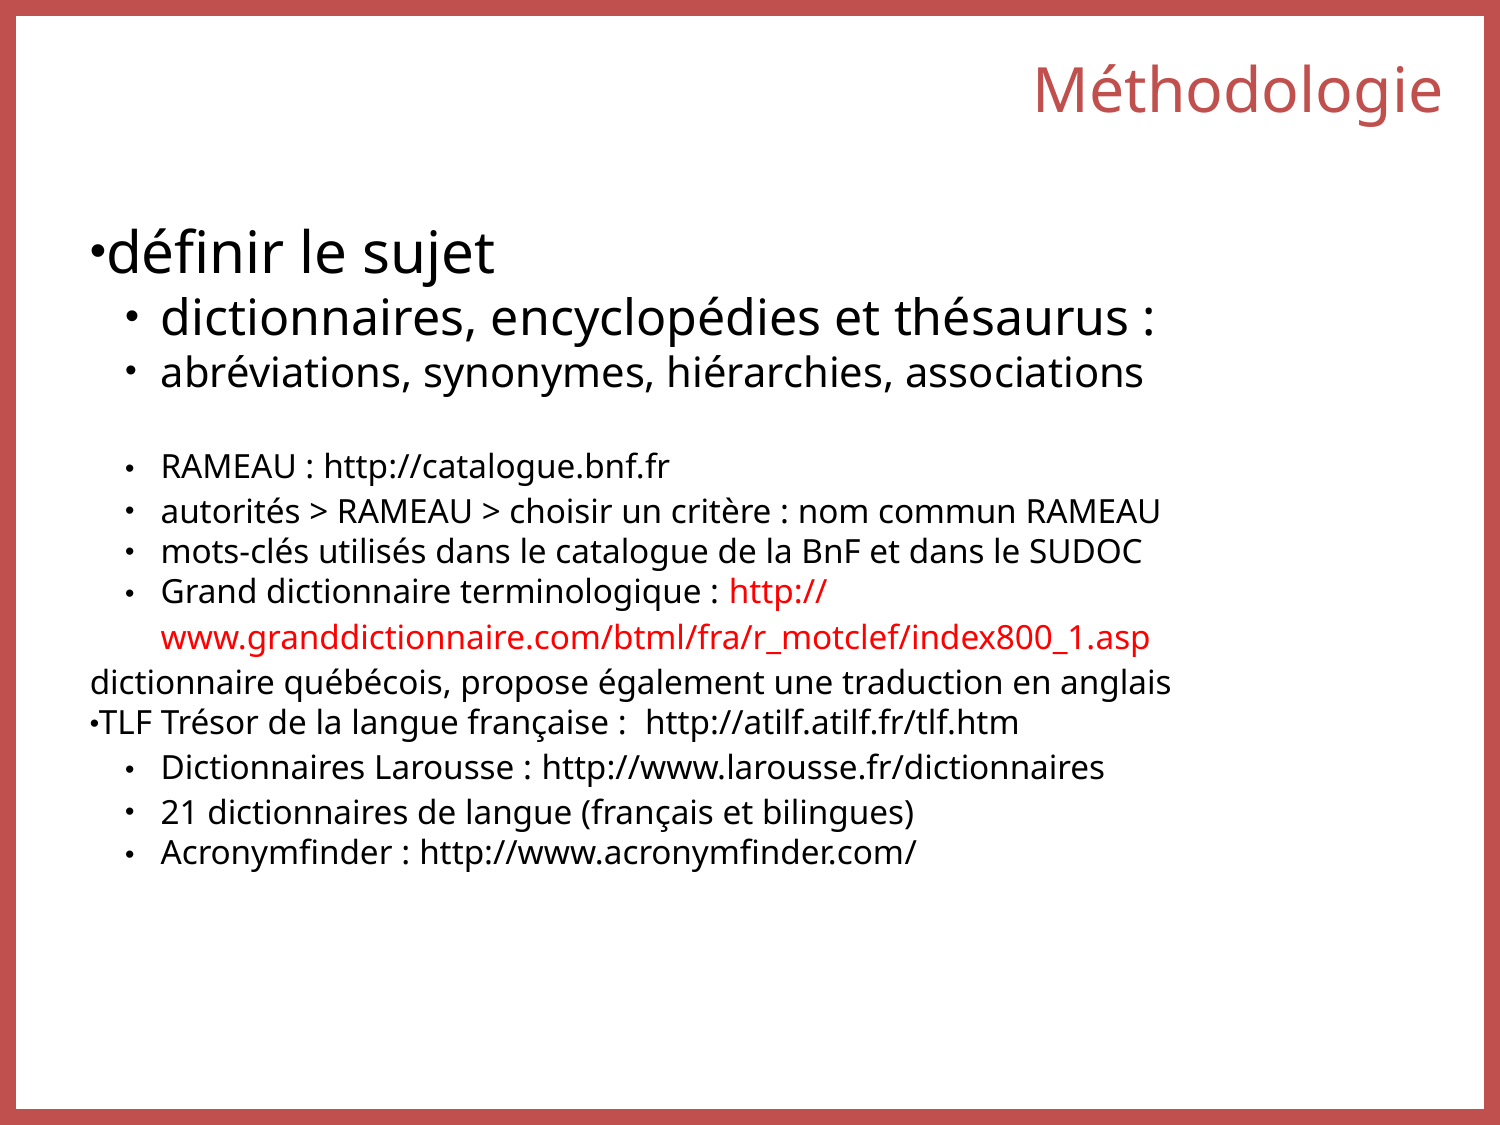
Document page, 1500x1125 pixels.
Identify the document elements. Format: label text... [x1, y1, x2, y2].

text_box Méthodologie [108, 42, 1459, 161]
text_box [0, 0, 1500, 1125]
text_box définir le sujet dictionnaires, encyclopédies et thésaurus : abréviations, synonymes, hiérarchies, associations RAMEAU : http://catalogue.bnf.fr autorités > RAMEAU > choisir un critère : nom commun RAMEAU mots-clés utilisés dans le catalogue de la BnF et dans le SUDOC Grand dictionnaire terminologique : http://www.granddictionnaire.com/btml/fra/r_motclef/index800_1.asp dictionnaire québécois, propose également une traduction en anglais TLF Trésor de la langue française : http://atilf.atilf.fr/tlf.htm Dictionnaires Larousse : http://www.larousse.fr/dictionnaires 21 dictionnaires de langue (français et bilingues) Acronymfinder : http://www.acronymfinder.com/ [75, 208, 1425, 1071]
